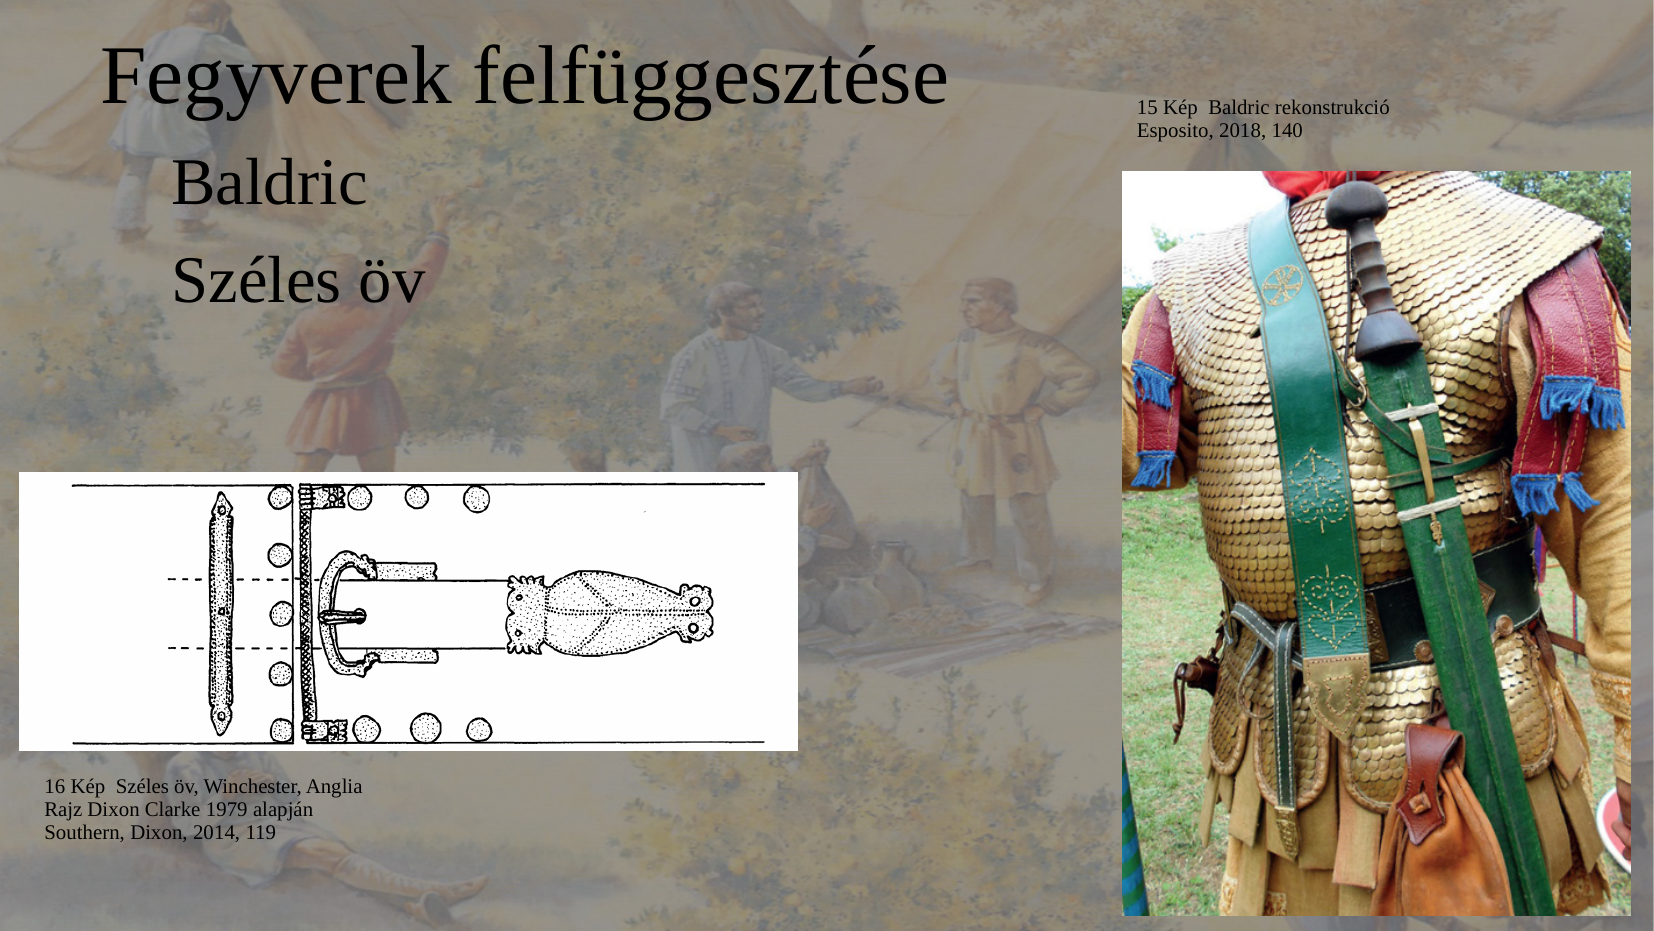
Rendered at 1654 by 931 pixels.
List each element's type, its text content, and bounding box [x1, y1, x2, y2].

picture [0, 0, 1654, 931]
list Fegyverek felfüggesztése Baldric Széles öv [29, 29, 975, 562]
text_box 15 Kép Baldric rekonstrukció Esposito, 2018, 140 [1122, 88, 1654, 237]
text_box 16 Kép Széles öv, Winchester, Anglia Rajz Dixon Clarke 1979 alapján Southern, Dixon, 2014, 119 [29, 767, 443, 886]
